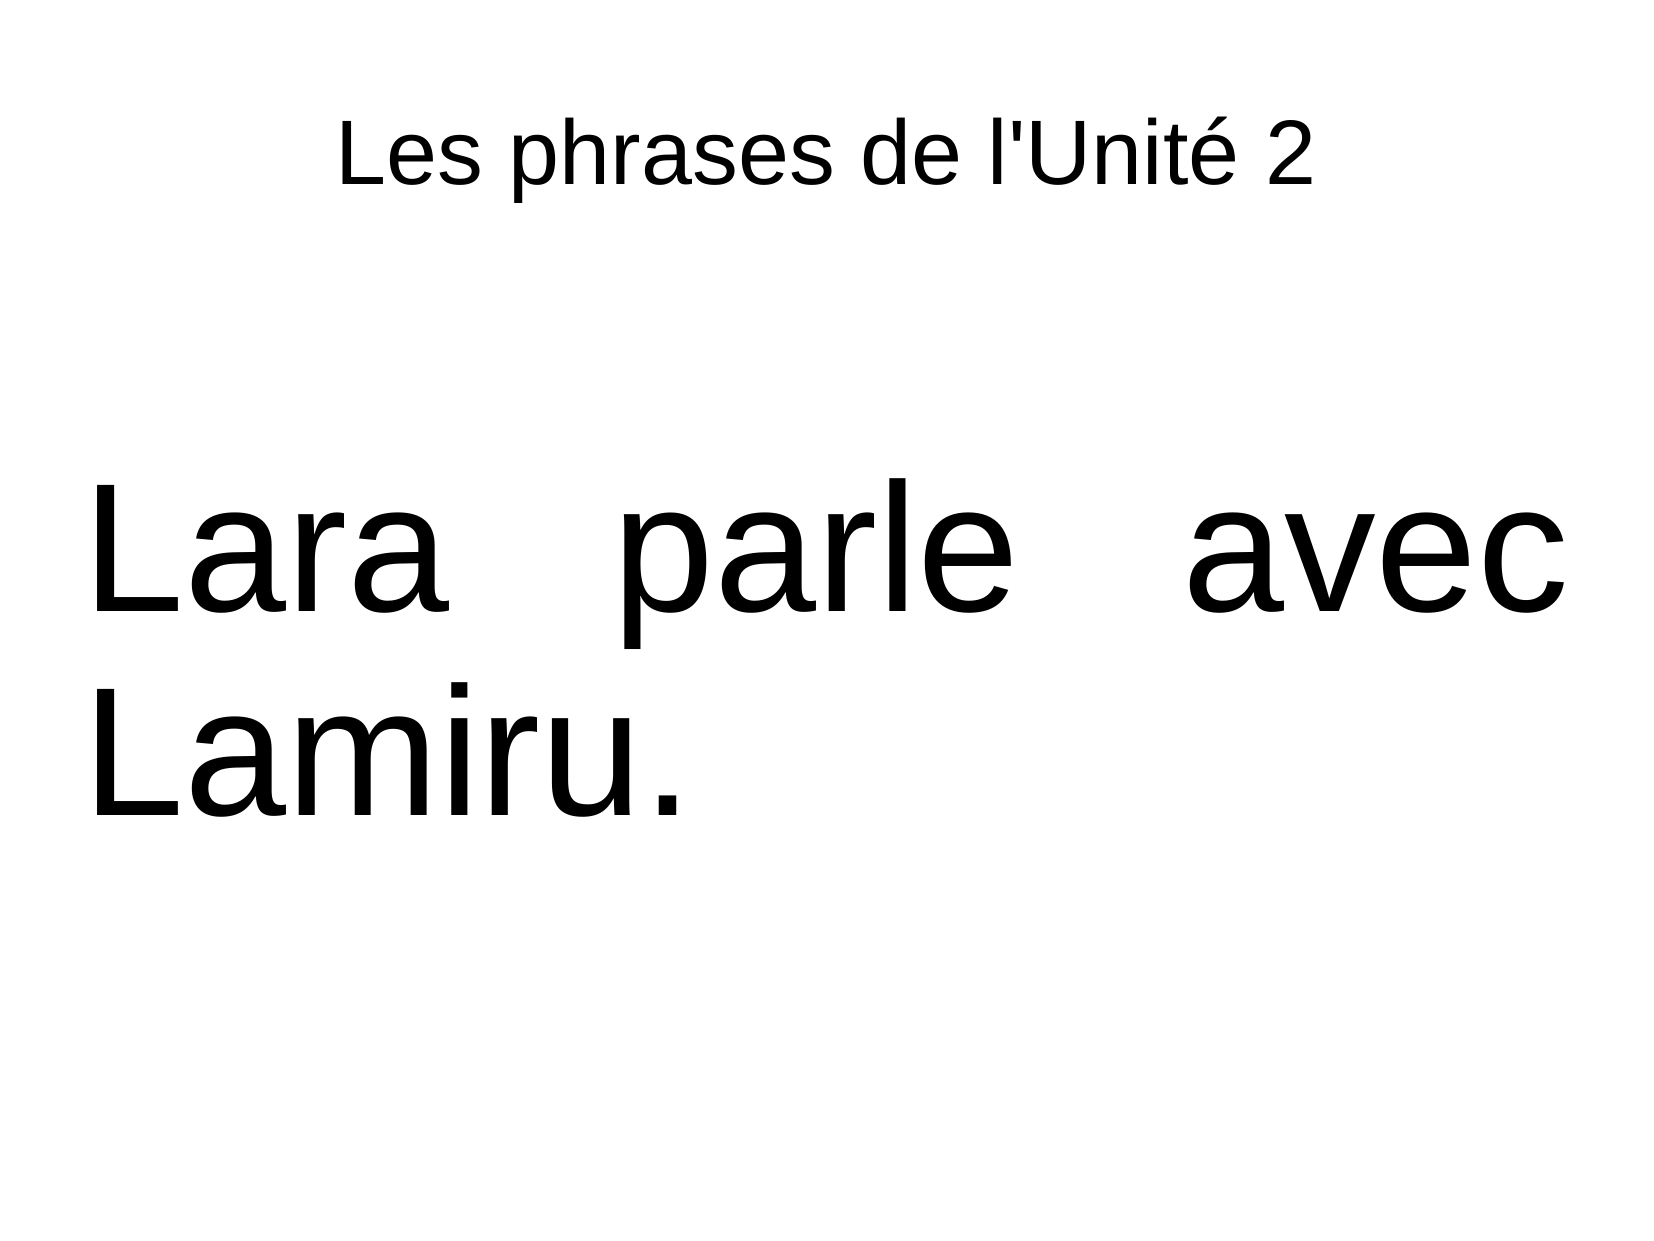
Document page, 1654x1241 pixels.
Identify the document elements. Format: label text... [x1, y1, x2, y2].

subtitle Lara parle avec Lamiru. [82, 290, 1571, 1010]
title Les phrases de l'Unité 2 [82, 49, 1571, 257]
